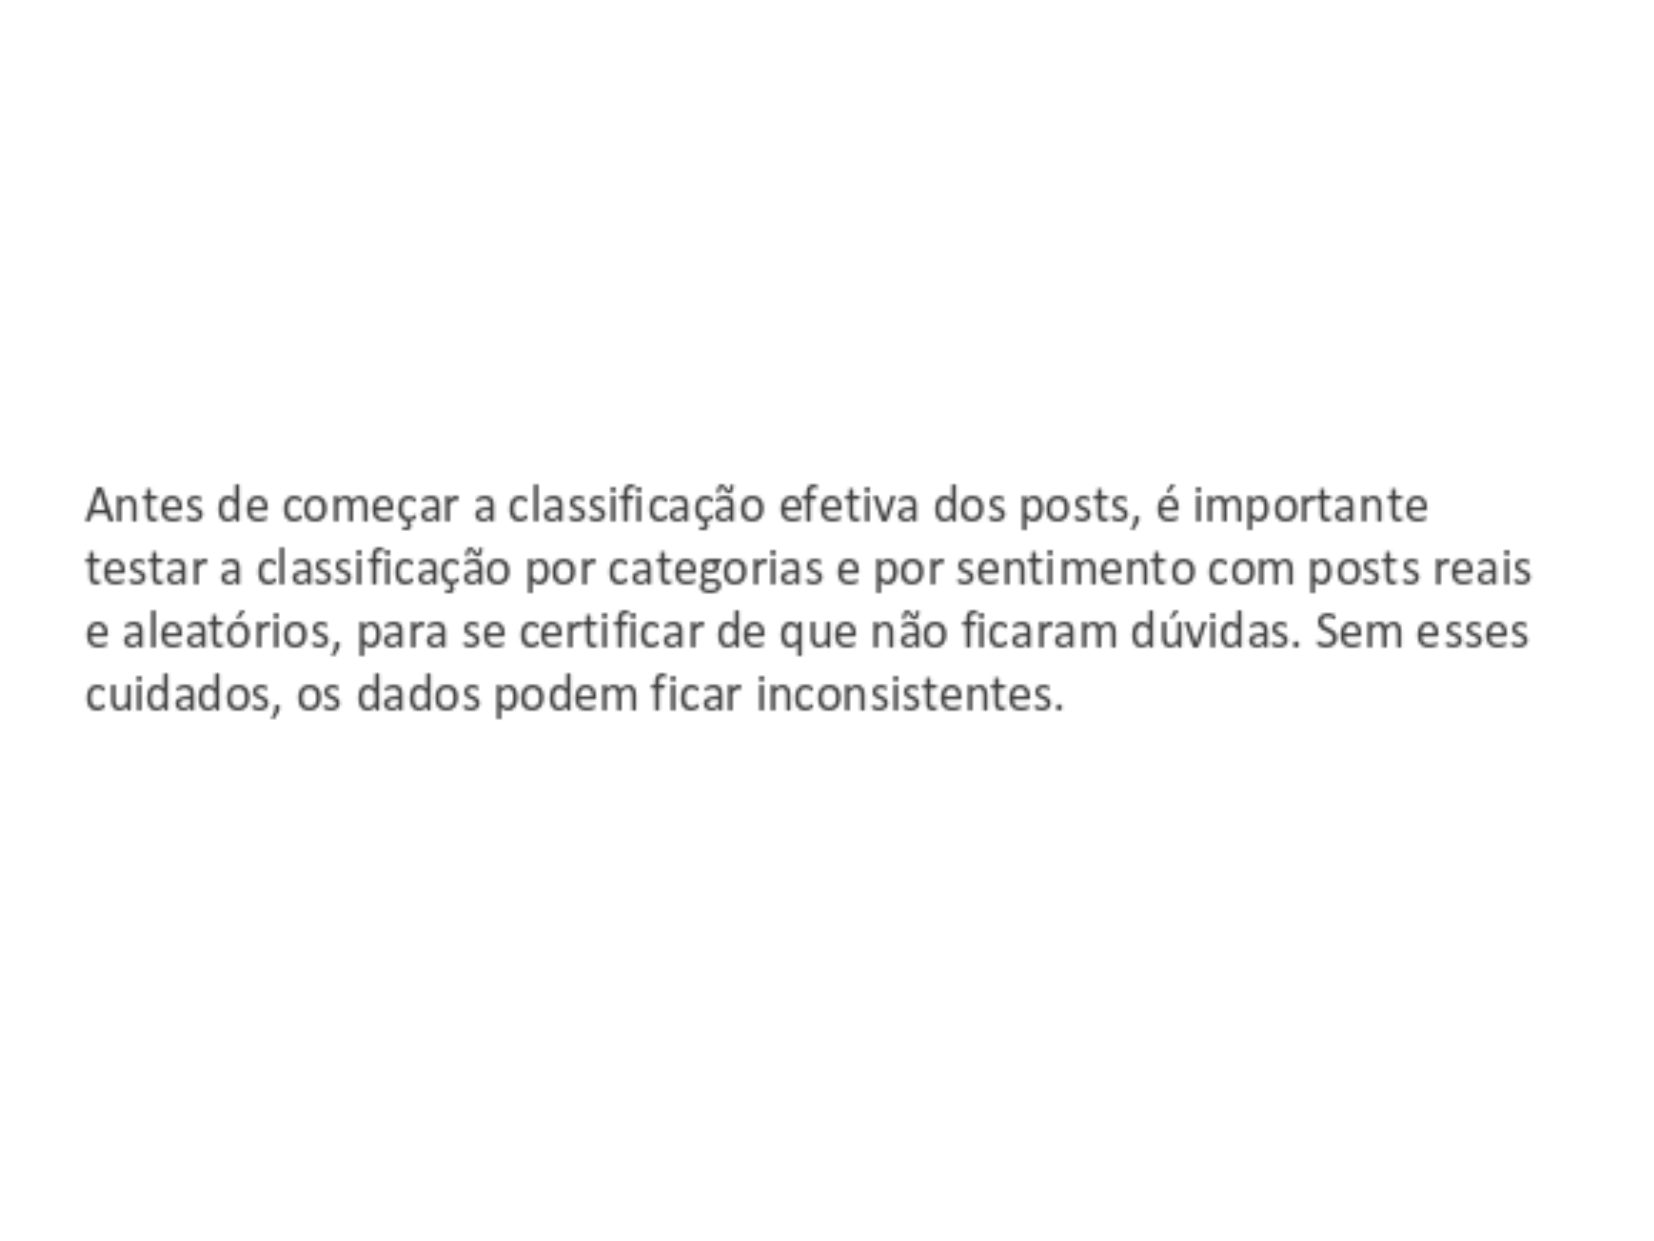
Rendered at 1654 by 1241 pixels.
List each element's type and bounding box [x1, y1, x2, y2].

picture [0, 448, 1654, 763]
